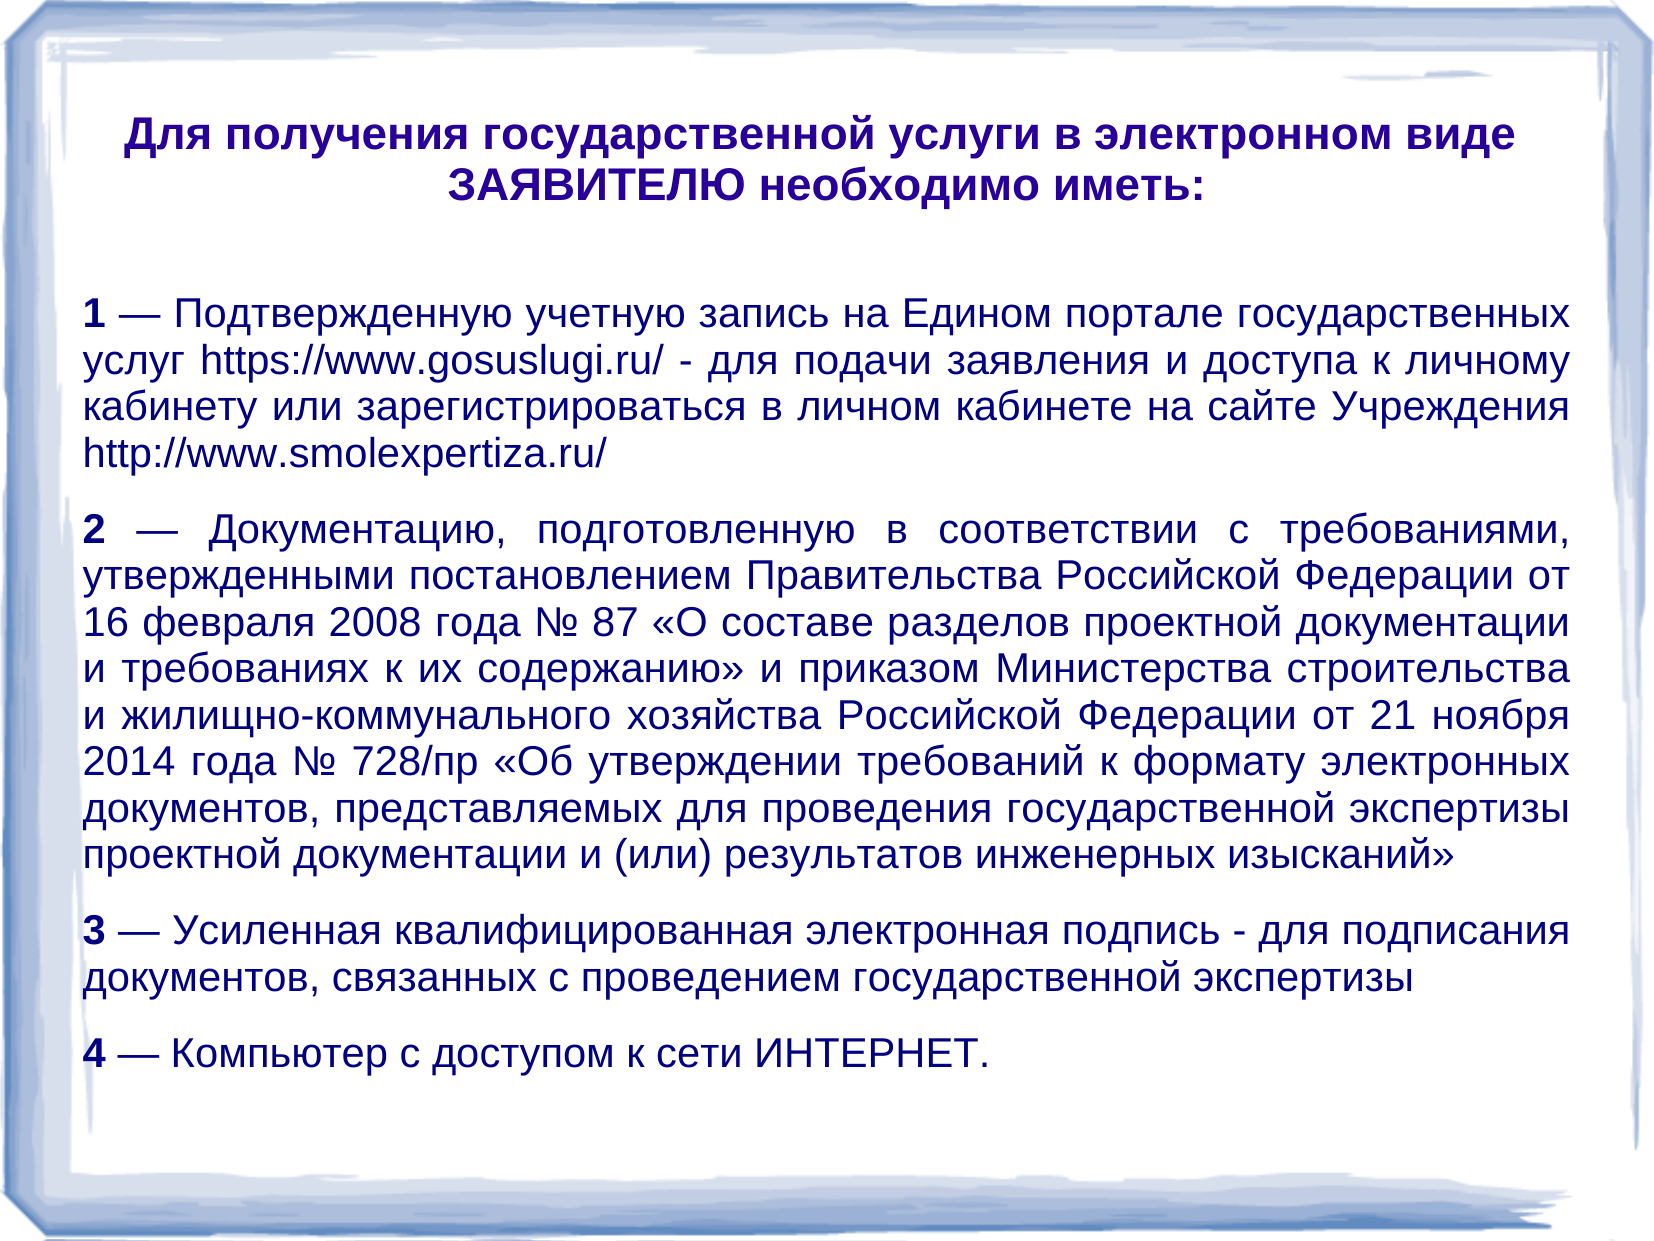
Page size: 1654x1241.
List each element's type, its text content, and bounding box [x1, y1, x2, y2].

picture [0, 0, 1654, 1241]
title Для получения государственной услуги в электронном виде ЗАЯВИТЕЛЮ необходимо иметь: [82, 55, 1571, 263]
list 1 — Подтвержденную учетную запись на Едином портале государственных услуг https://www.gosuslugi.ru/ - для подачи заявления и доступа к личному кабинету или зарегистрироваться в личном кабинете на сайте Учреждения http://www.smolexpertiza.ru/ 2 — Документацию, подготовленную в соответствии с требованиями, утвержденными постановлением Правительства Российской Федерации от 16 февраля 2008 года № 87 «О составе разделов проектной документации и требованиях к их содержанию» и приказом Министерства строительства и жилищно-коммунального хозяйства Российской Федерации от 21 ноября 2014 года № 728/пр «Об утверждении требований к формату электронных документов, представляемых для проведения государственной экспертизы проектной документации и (или) результатов инженерных изысканий» 3 — Усиленная квалифицированная электронная подпись - для подписания документов, связанных с проведением государственной экспертизы 4 — Компьютер с доступом к сети ИНТЕРНЕТ. [82, 290, 1571, 1076]
